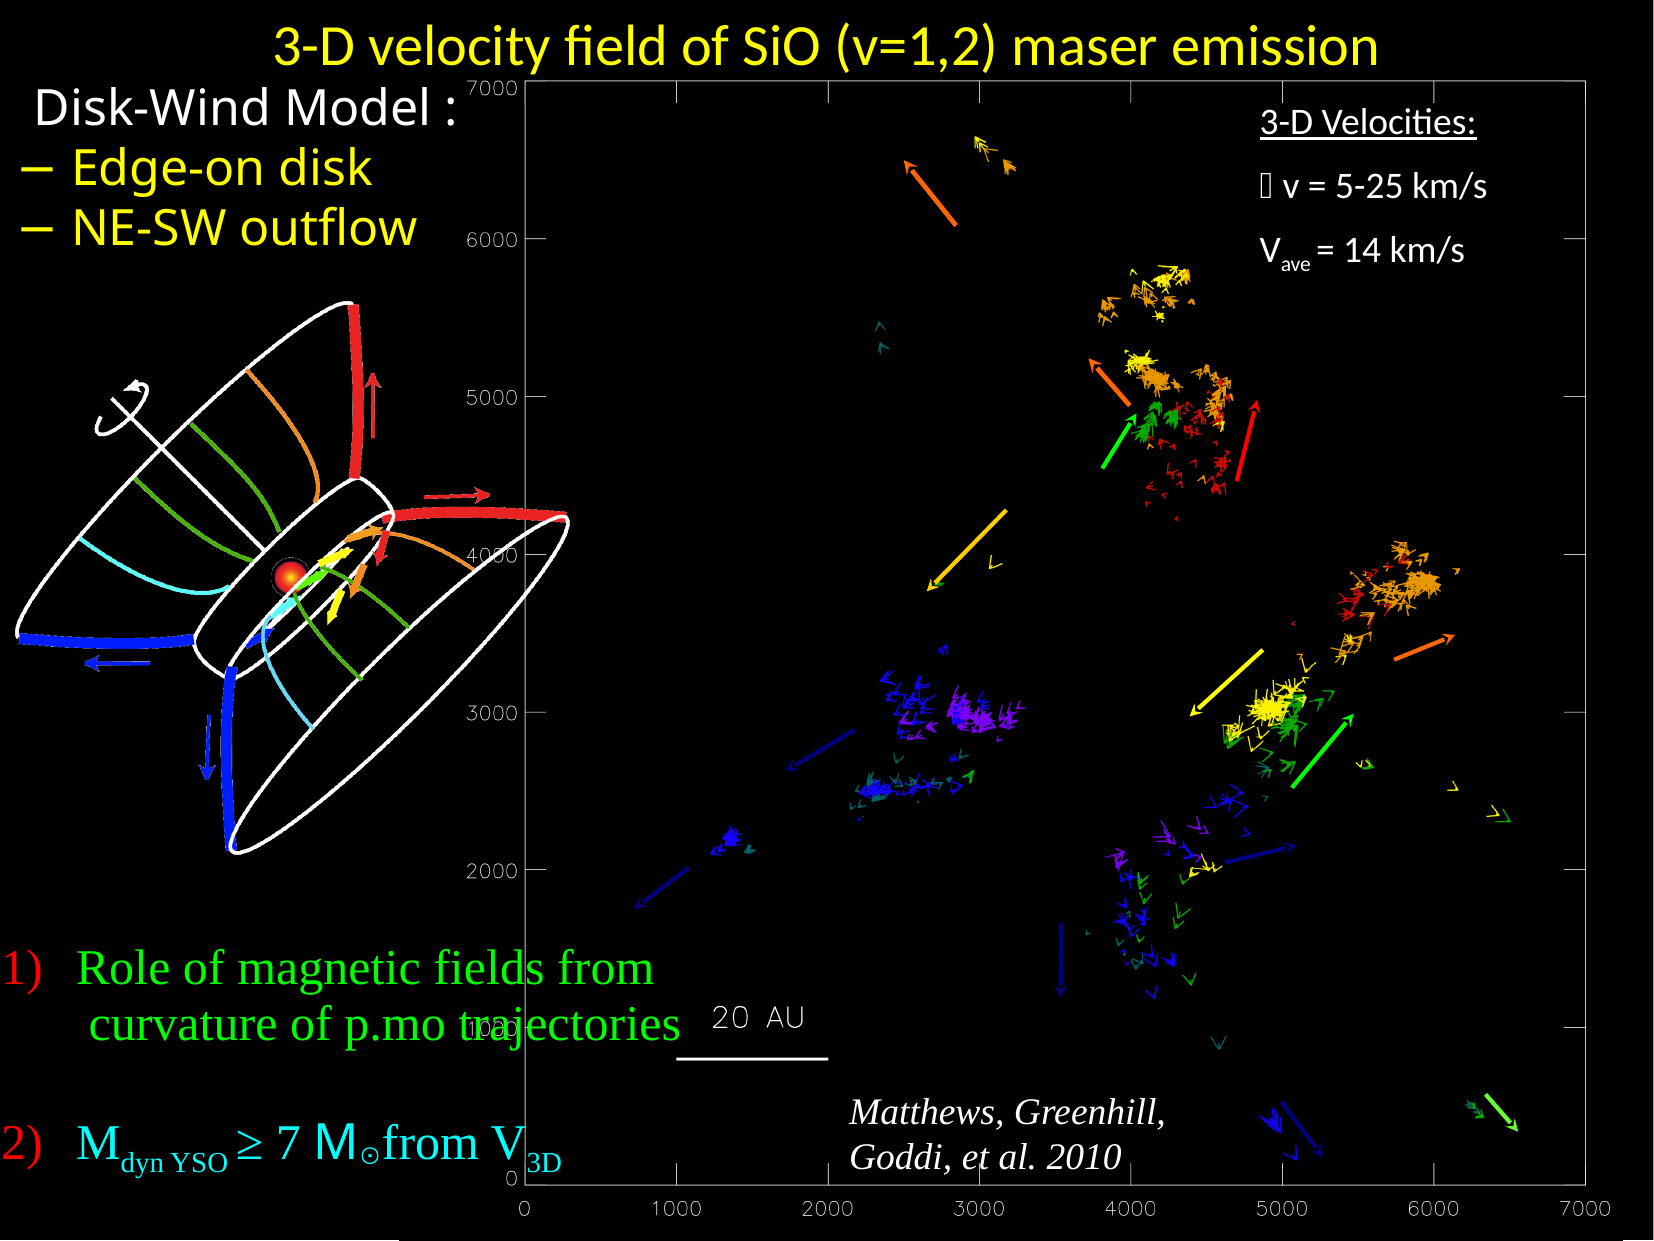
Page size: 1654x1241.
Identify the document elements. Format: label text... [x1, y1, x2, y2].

text_box Disk-Wind Model : − Edge-on disk − NE-SW outflow [0, 68, 552, 264]
text_box 3-D Velocities: v = 5-25 km/s Vave = 14 km/s [1244, 89, 1576, 284]
text_box 3-D velocity field of SiO (v=1,2) maser emission [0, 0, 1654, 85]
text_box Role of magnetic fields from curvature of p.mo trajectories Mdyn YSO ≥ 7 M⊙from V3D [0, 932, 736, 1192]
picture [0, 85, 1623, 1241]
text_box Matthews, Greenhill, Goddi, et al. 2010 [834, 1079, 1276, 1185]
